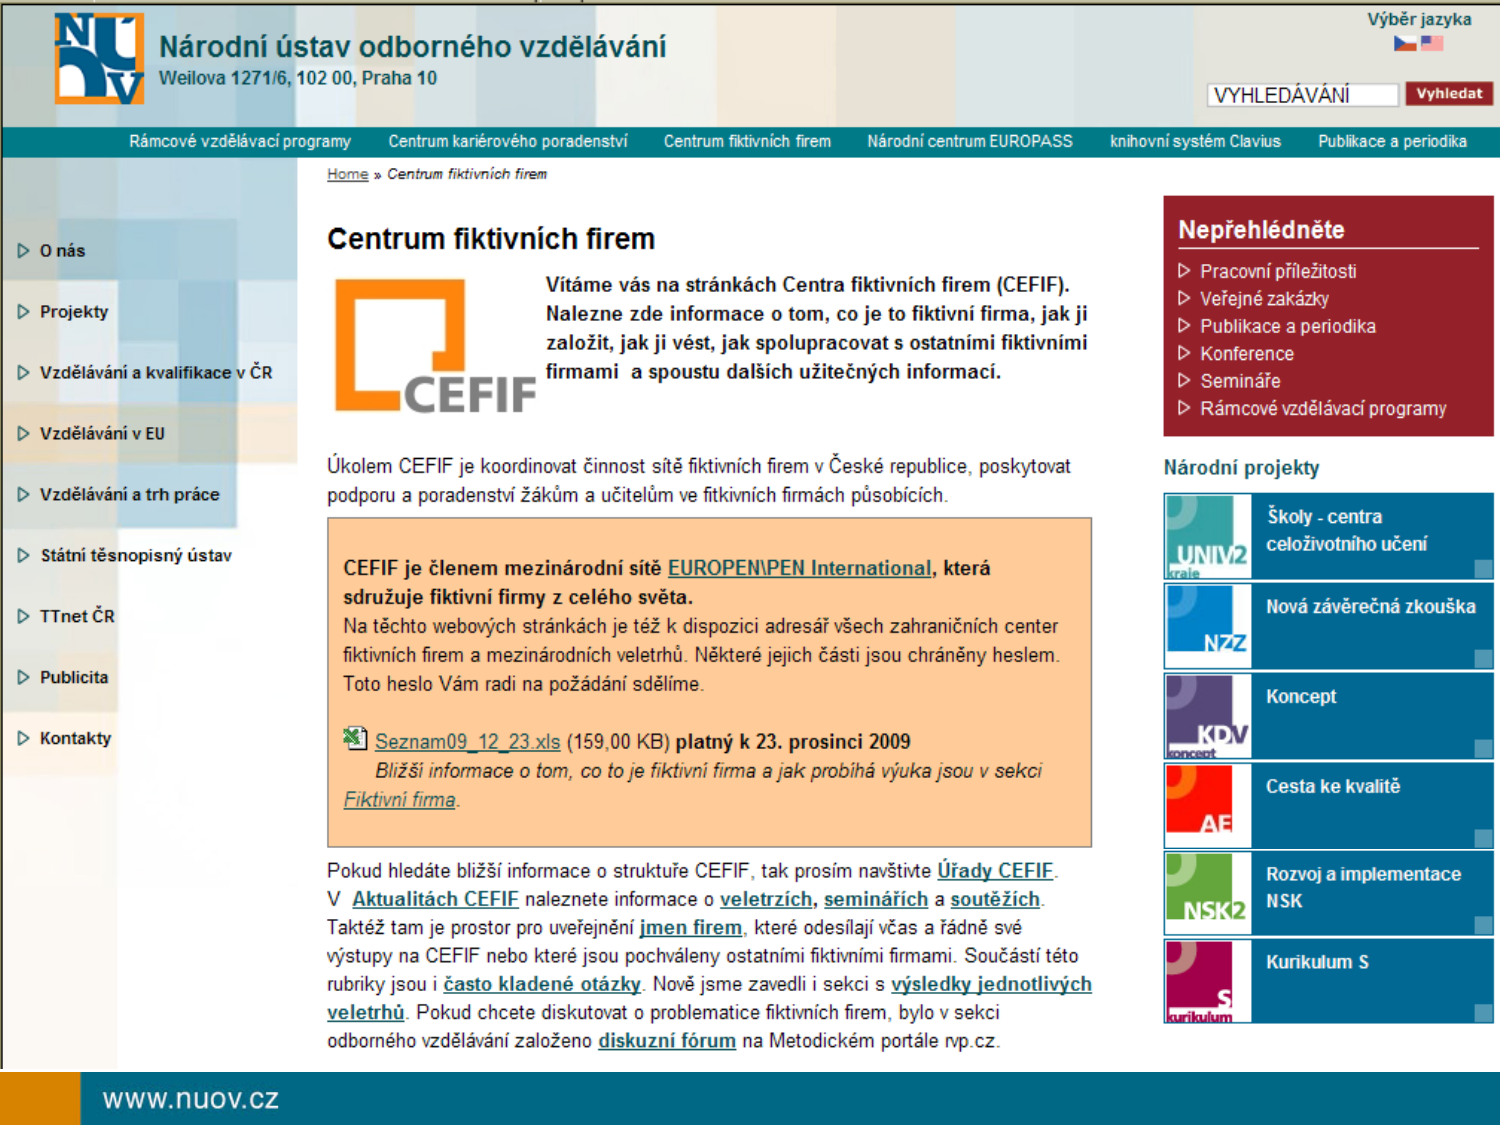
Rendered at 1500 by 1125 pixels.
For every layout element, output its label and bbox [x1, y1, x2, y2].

text_box [0, 1072, 1500, 1125]
picture [0, 0, 1500, 1069]
